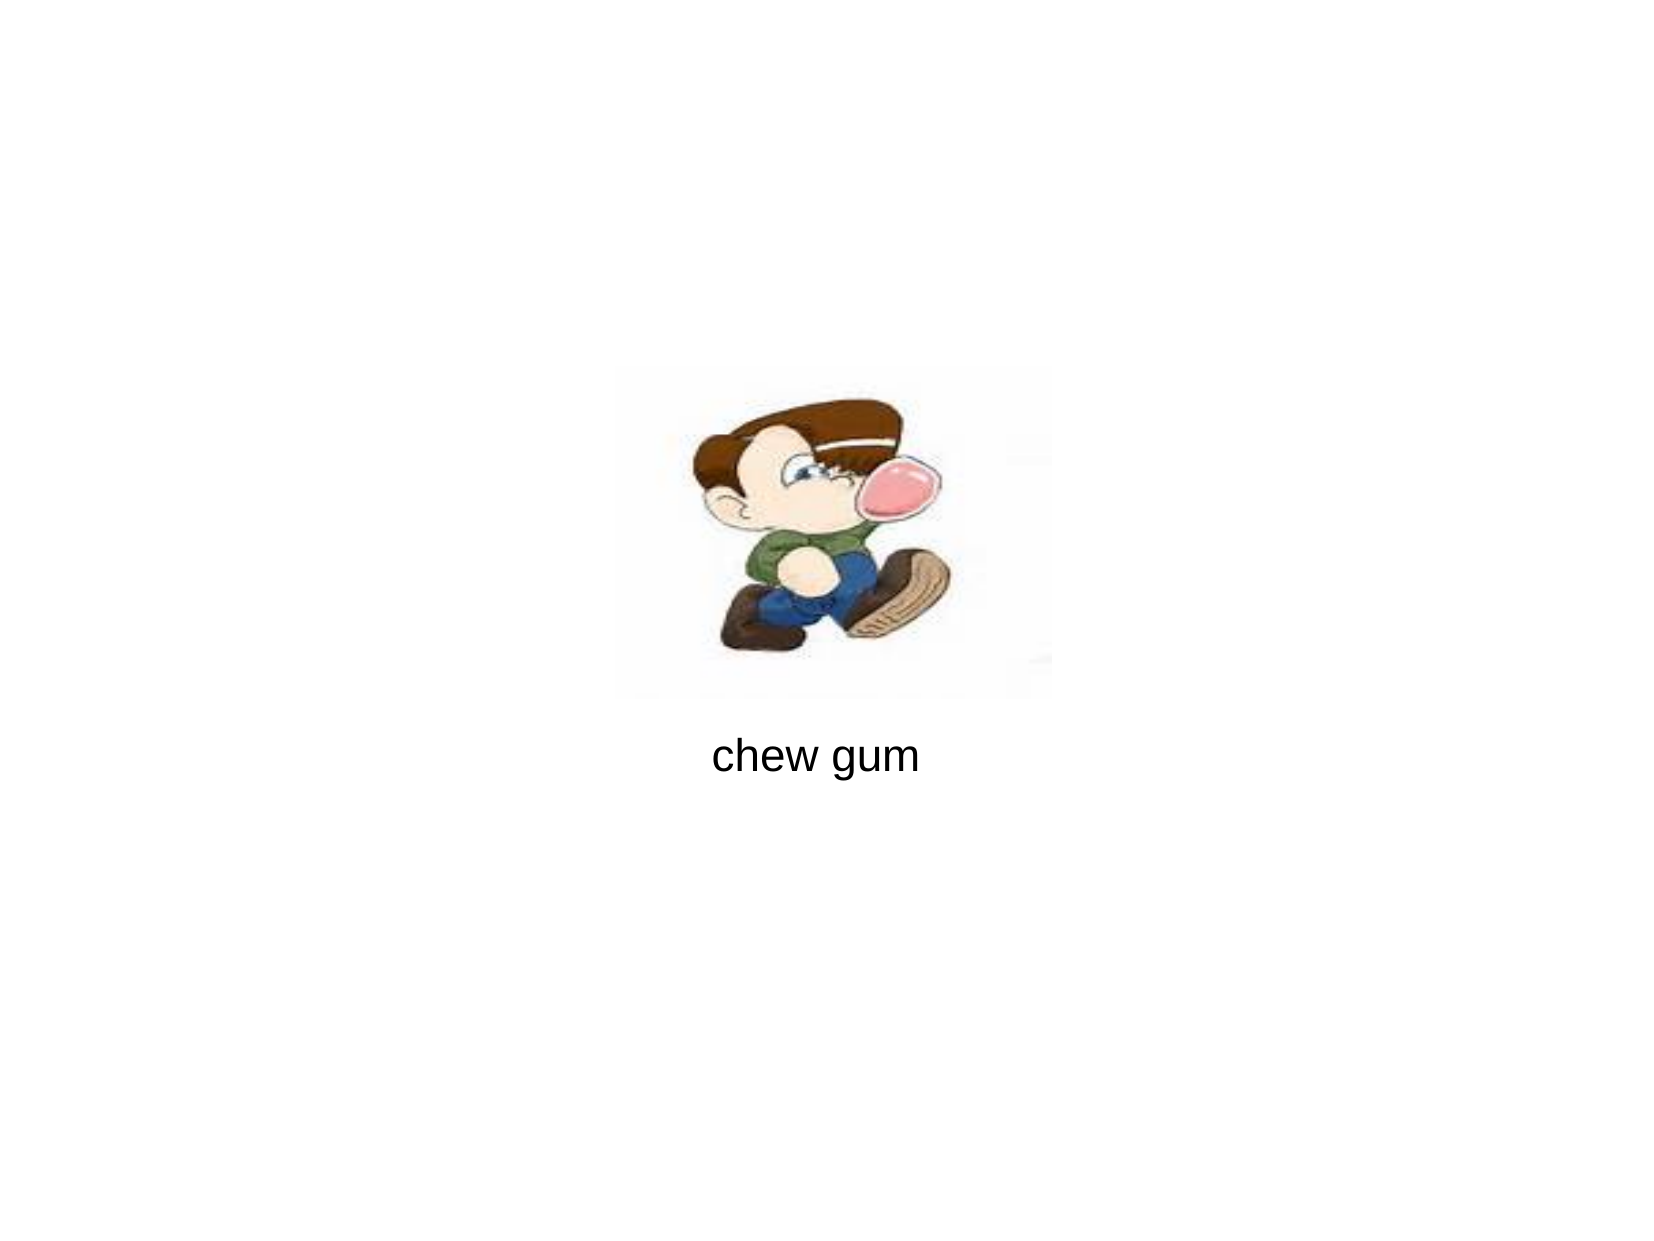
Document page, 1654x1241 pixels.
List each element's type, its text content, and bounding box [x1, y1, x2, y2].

text_box chew gum [696, 722, 936, 789]
picture [615, 366, 1052, 699]
